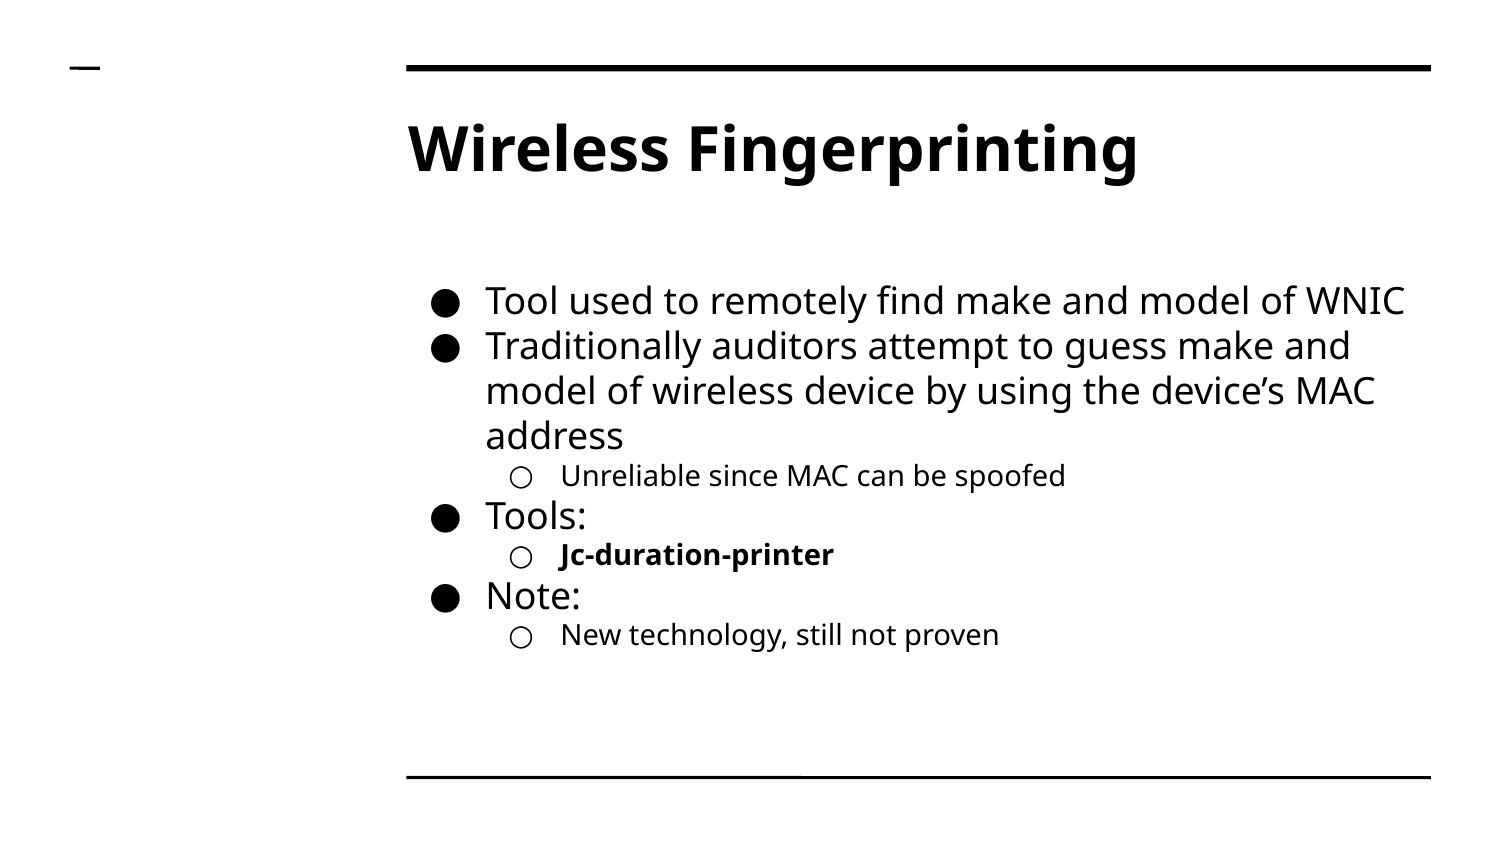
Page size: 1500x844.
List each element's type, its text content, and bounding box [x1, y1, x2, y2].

title Wireless Fingerprinting [393, 94, 1431, 199]
list Tool used to remotely find make and model of WNIC Traditionally auditors attempt to guess make and model of wireless device by using the device’s MAC address Unreliable since MAC can be spoofed Tools: Jc-duration-printer Note: New technology, still not proven [395, 261, 1433, 755]
